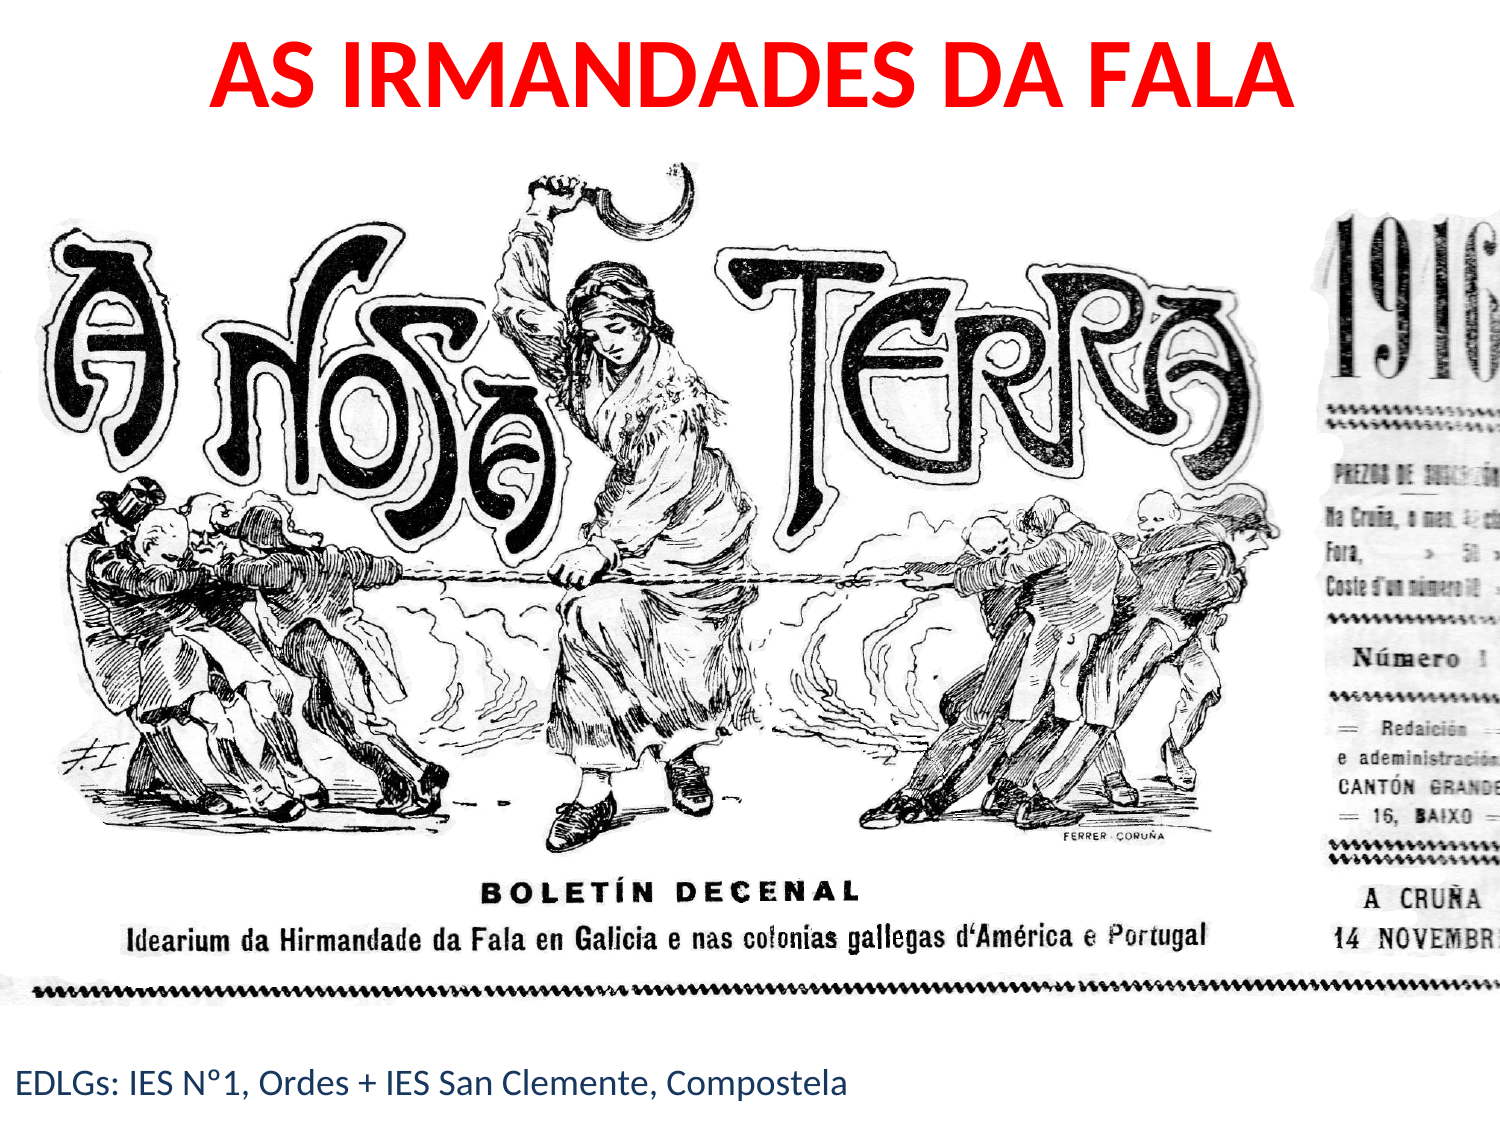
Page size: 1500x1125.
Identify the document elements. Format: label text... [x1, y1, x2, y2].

text_box EDLGs: IES Nº1, Ordes + IES San Clemente, Compostela [0, 1049, 925, 1111]
picture [0, 162, 1500, 1006]
text_box AS IRMANDADES DA FALA [194, 0, 1377, 136]
